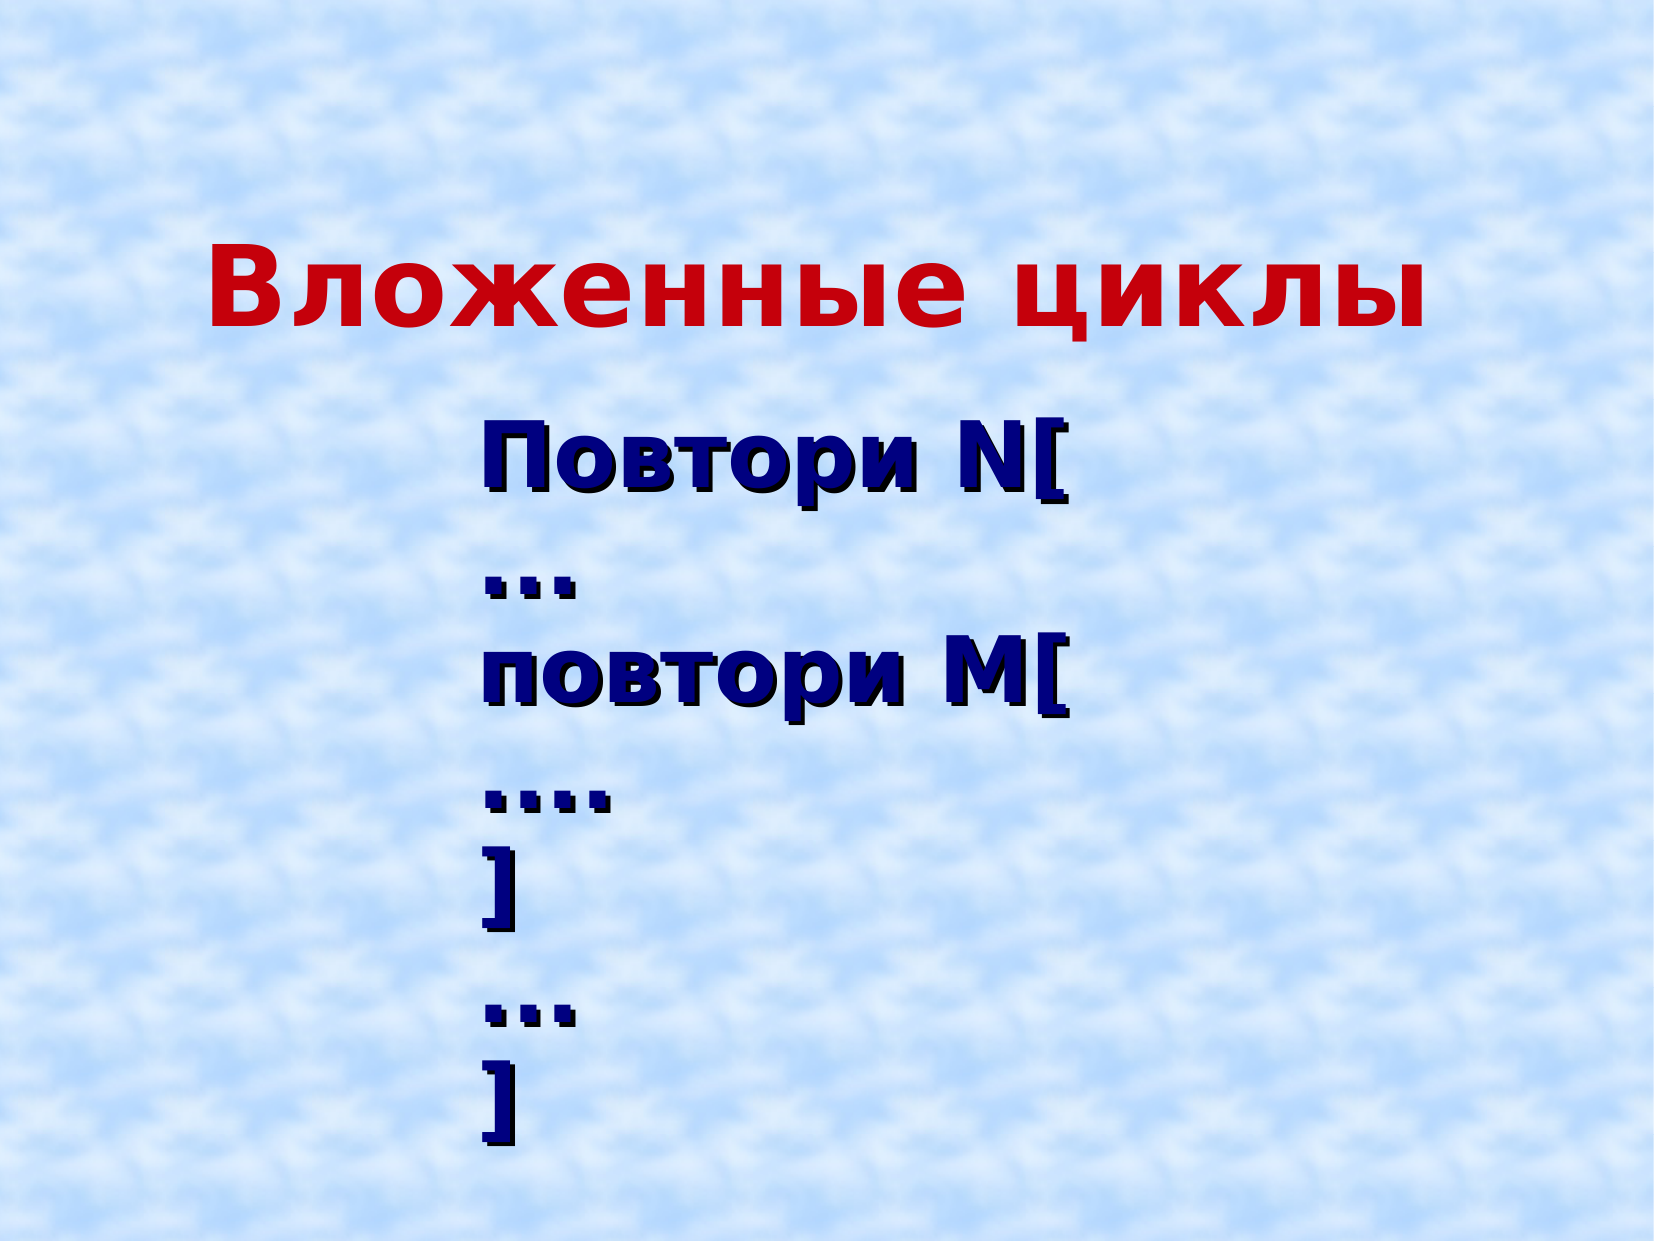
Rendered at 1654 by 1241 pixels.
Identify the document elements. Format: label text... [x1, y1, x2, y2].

text_box Вложенные циклы [73, 102, 1562, 474]
text_box Повтори N[ ... повтори M[ .... ] ... ] [461, 474, 1184, 1160]
picture [0, 0, 1654, 1241]
